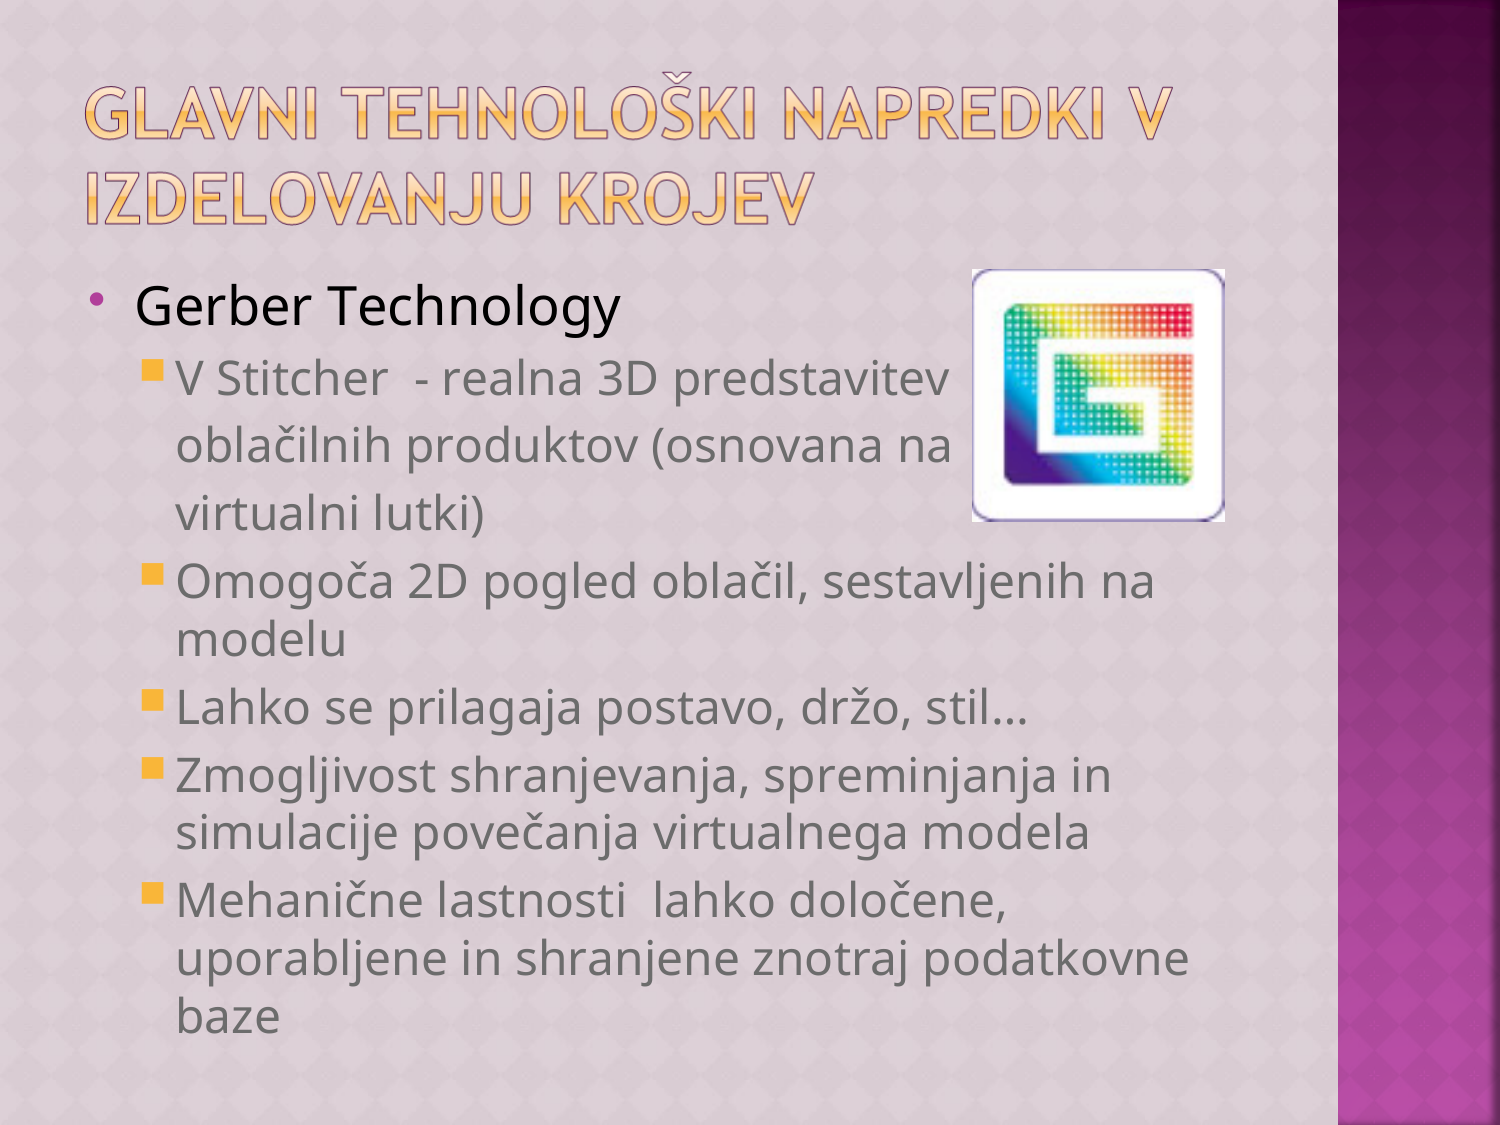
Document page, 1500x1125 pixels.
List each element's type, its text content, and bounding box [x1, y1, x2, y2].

picture [0, 0, 1500, 1125]
text_box [40, 48, 1264, 283]
list Gerber Technology V Stitcher - realna 3D predstavitev oblačilnih produktov (osnovana na virtualni lutki) Omogoča 2D pogled oblačil, sestavljenih na modelu Lahko se prilagaja postavo, držo, stil… Zmogljivost shranjevanja, spreminjanja in simulacije povečanja virtualnega modela Mehanične lastnosti lahko določene, uporabljene in shranjene znotraj podatkovne baze [75, 263, 1263, 1125]
picture [972, 269, 1225, 522]
